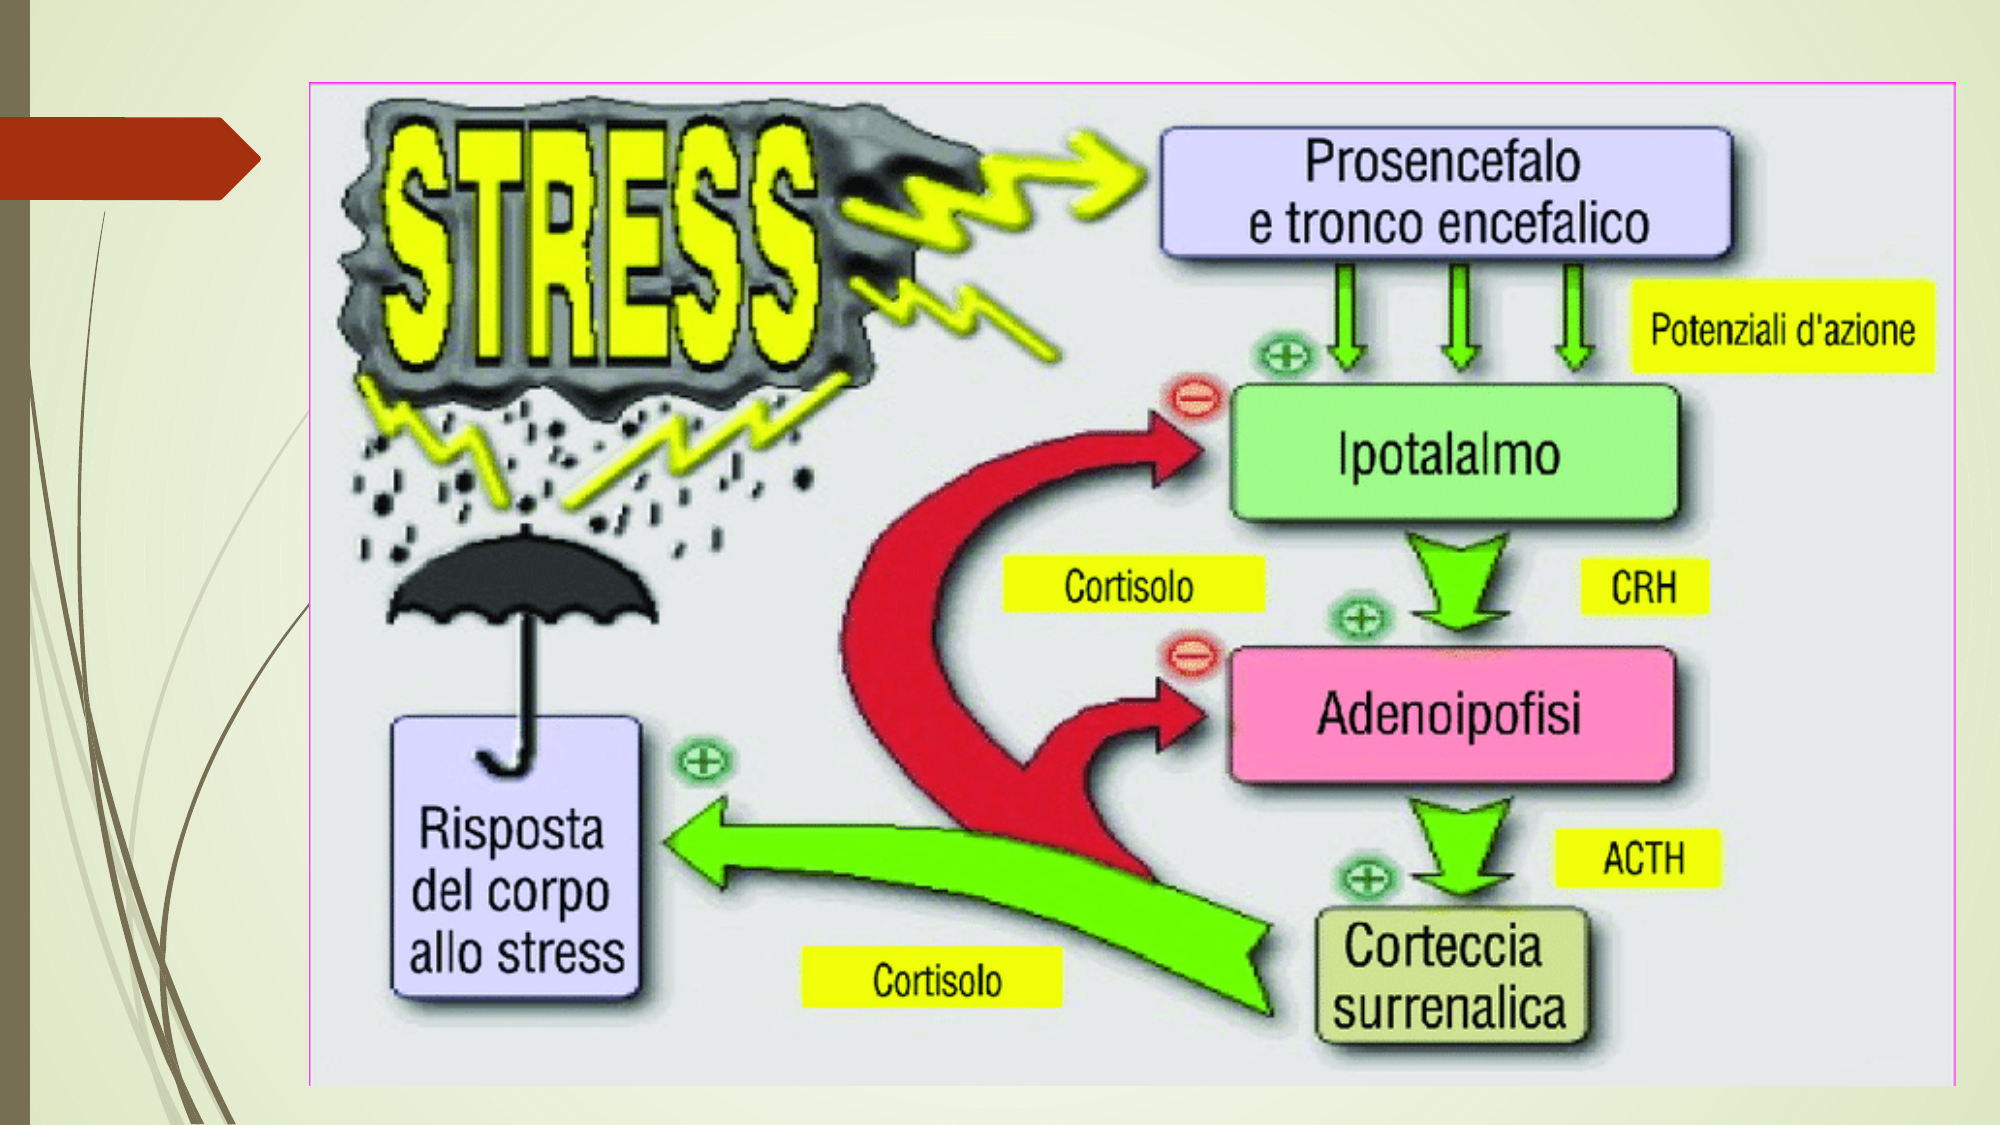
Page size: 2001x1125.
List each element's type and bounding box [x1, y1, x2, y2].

picture [309, 82, 1956, 1086]
